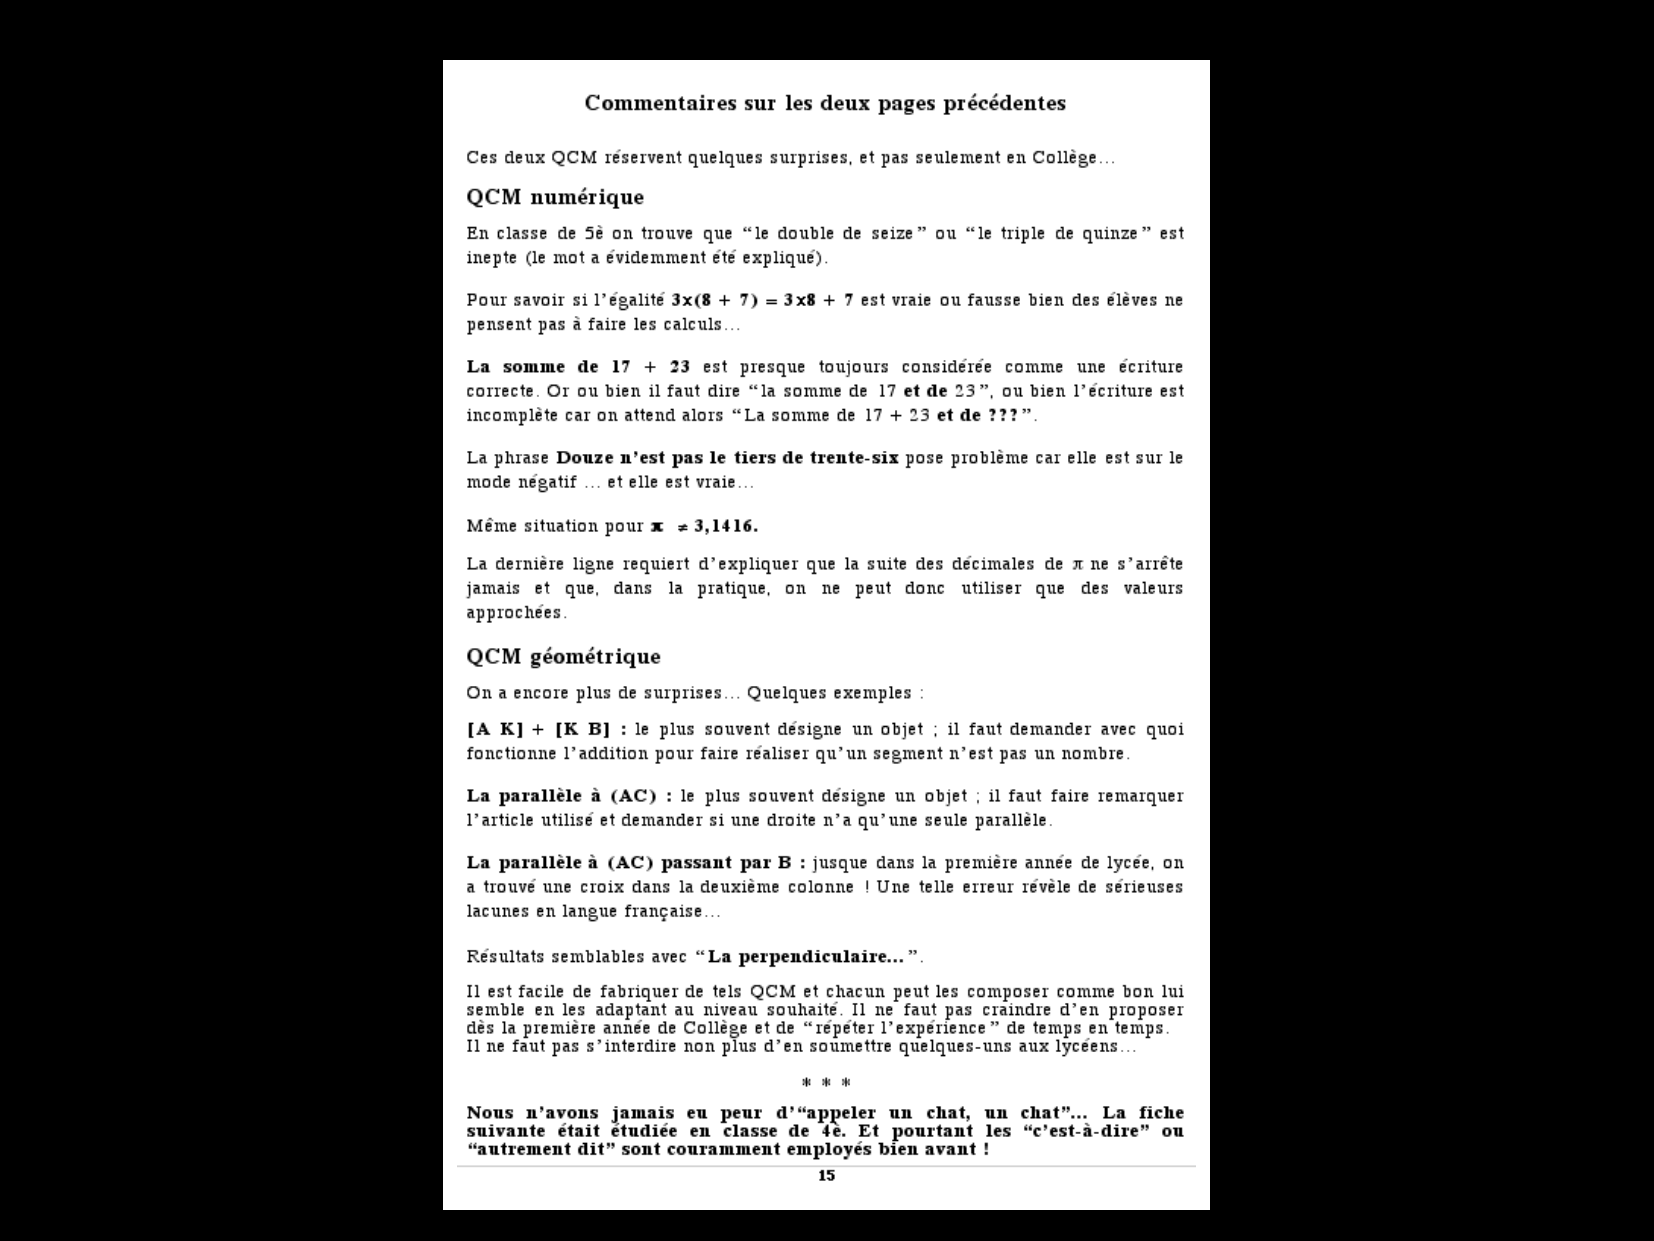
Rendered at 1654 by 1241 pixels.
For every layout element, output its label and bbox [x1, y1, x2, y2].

text_box [0, 0, 1654, 1241]
picture [457, 80, 1196, 1190]
